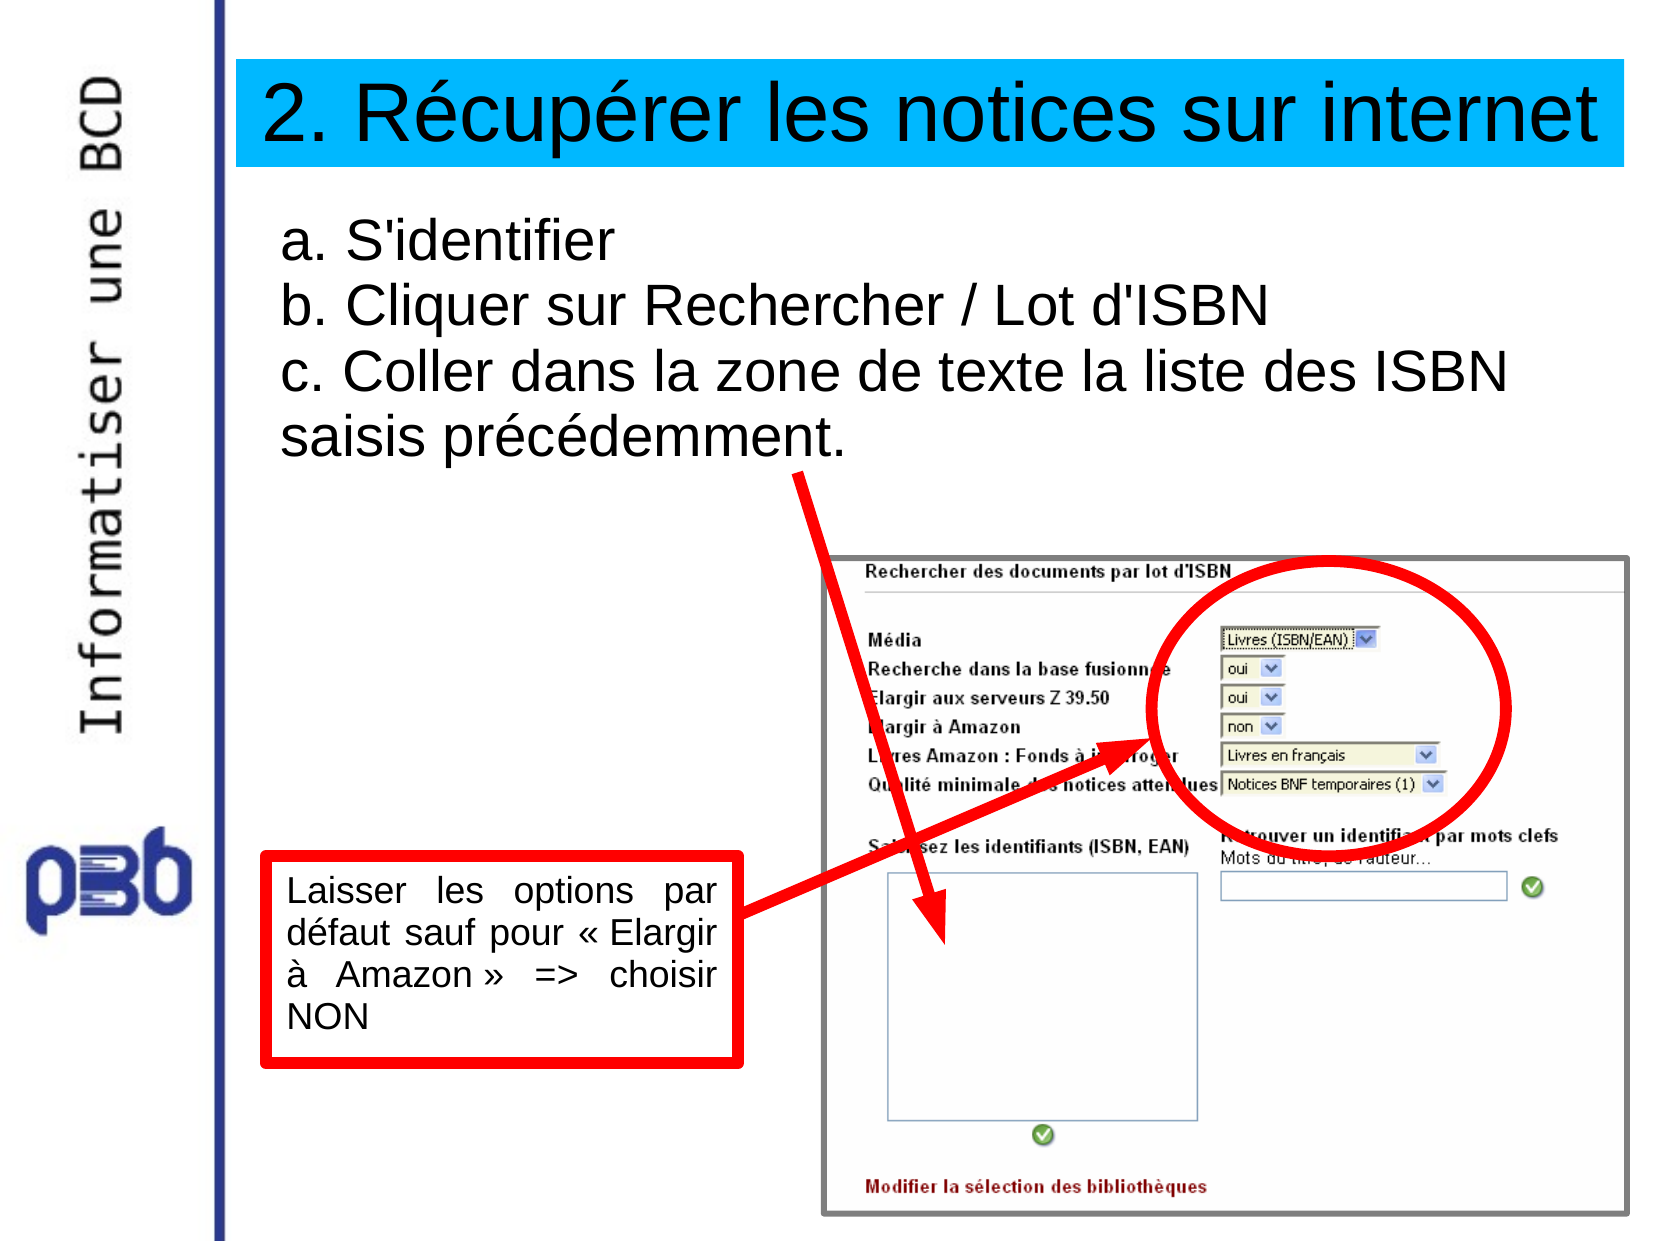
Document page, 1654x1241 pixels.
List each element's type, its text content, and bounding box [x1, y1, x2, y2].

text_box a. S'identifier b. Cliquer sur Rechercher / Lot d'ISBN c. Coller dans la zone de texte la liste des ISBN saisis précédemment. [265, 200, 1595, 475]
picture [0, 0, 1654, 1241]
text_box Laisser les options par défaut sauf pour « Elargir à Amazon » => choisir NON [265, 856, 739, 1063]
text_box 2. Récupérer les notices sur internet [236, 59, 1625, 167]
